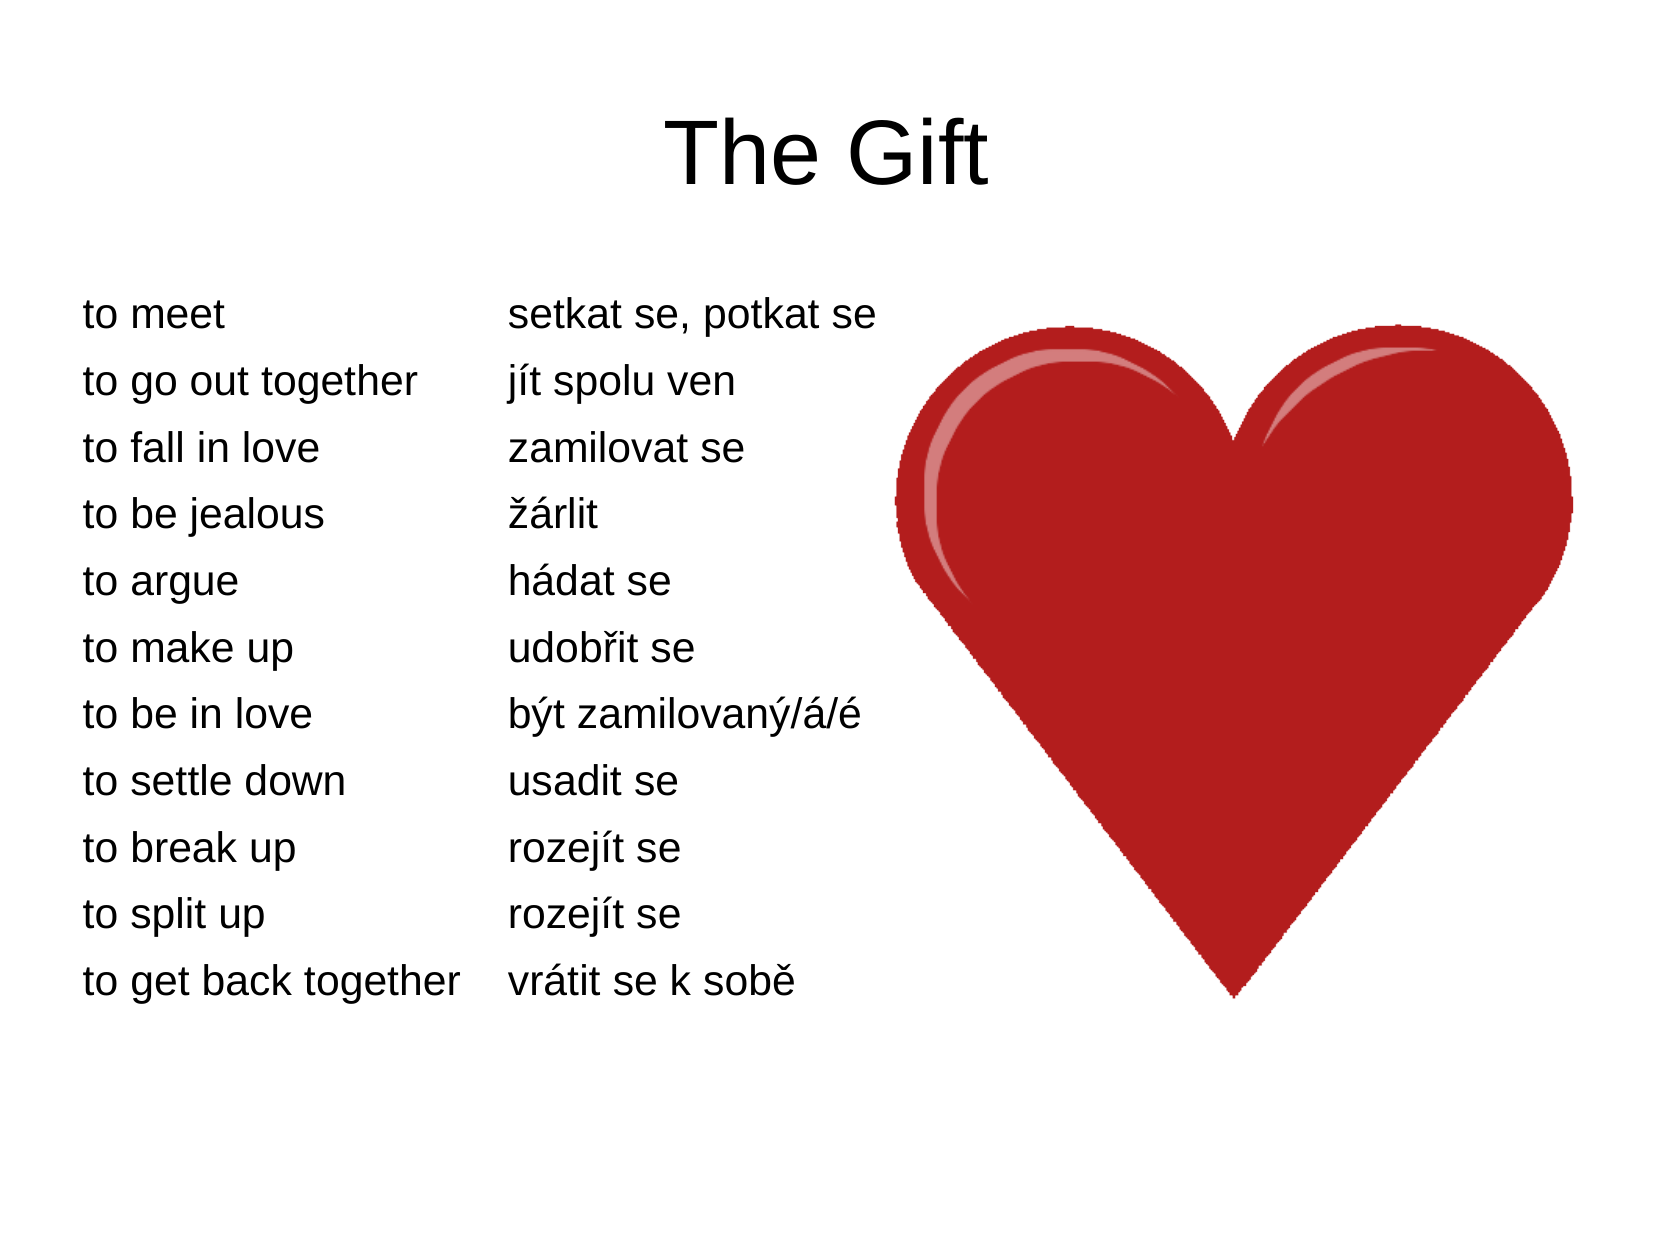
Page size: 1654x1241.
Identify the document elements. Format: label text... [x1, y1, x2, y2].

title The Gift [82, 49, 1571, 257]
list to meet setkat se, potkat se to go out together jít spolu ven to fall in love zamilovat se to be jealous žárlit to argue hádat se to make up udobřit se to be in love být zamilovaný/á/é to settle down usadit se to break up rozejít se to split up rozejít se to get back together vrátit se k sobě [82, 290, 1571, 1010]
picture [887, 315, 1583, 1010]
